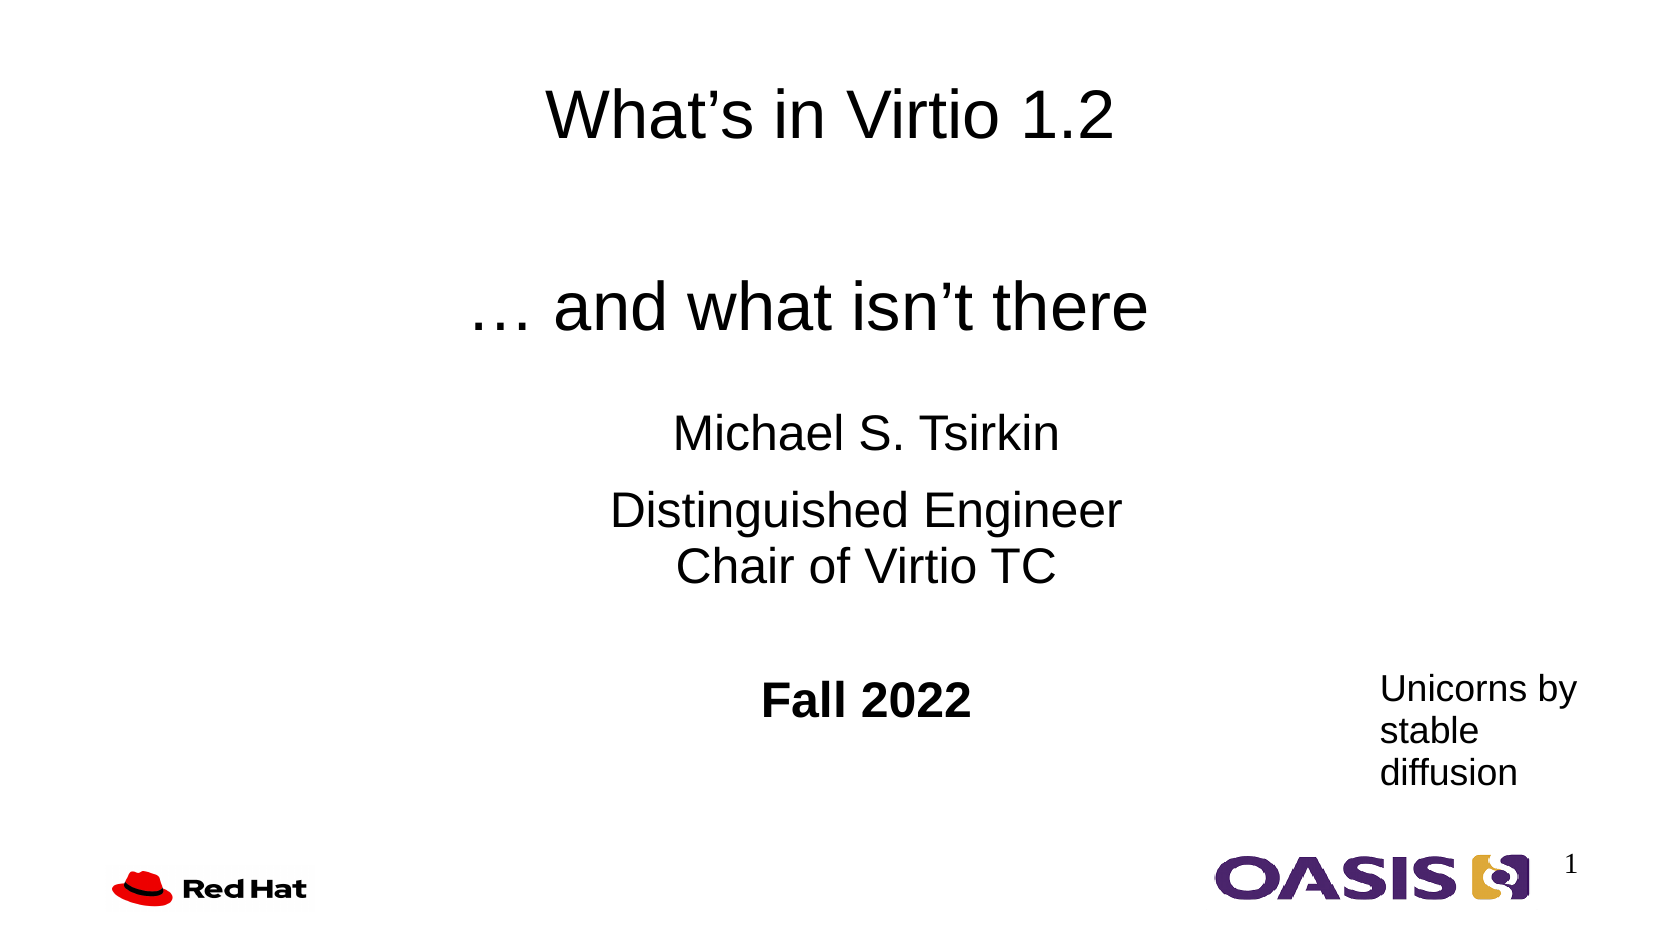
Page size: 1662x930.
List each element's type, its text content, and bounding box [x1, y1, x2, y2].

text_box Unicorns by stable diffusion [1365, 660, 1606, 801]
title What’s in Virtio 1.2 [83, 0, 1579, 231]
picture [1206, 843, 1538, 910]
title … and what isn’t there [60, 191, 1556, 422]
list Michael S. Tsirkin Distinguished Engineer Chair of Virtio TC Fall 2022 [83, 404, 1579, 757]
picture [105, 865, 315, 912]
